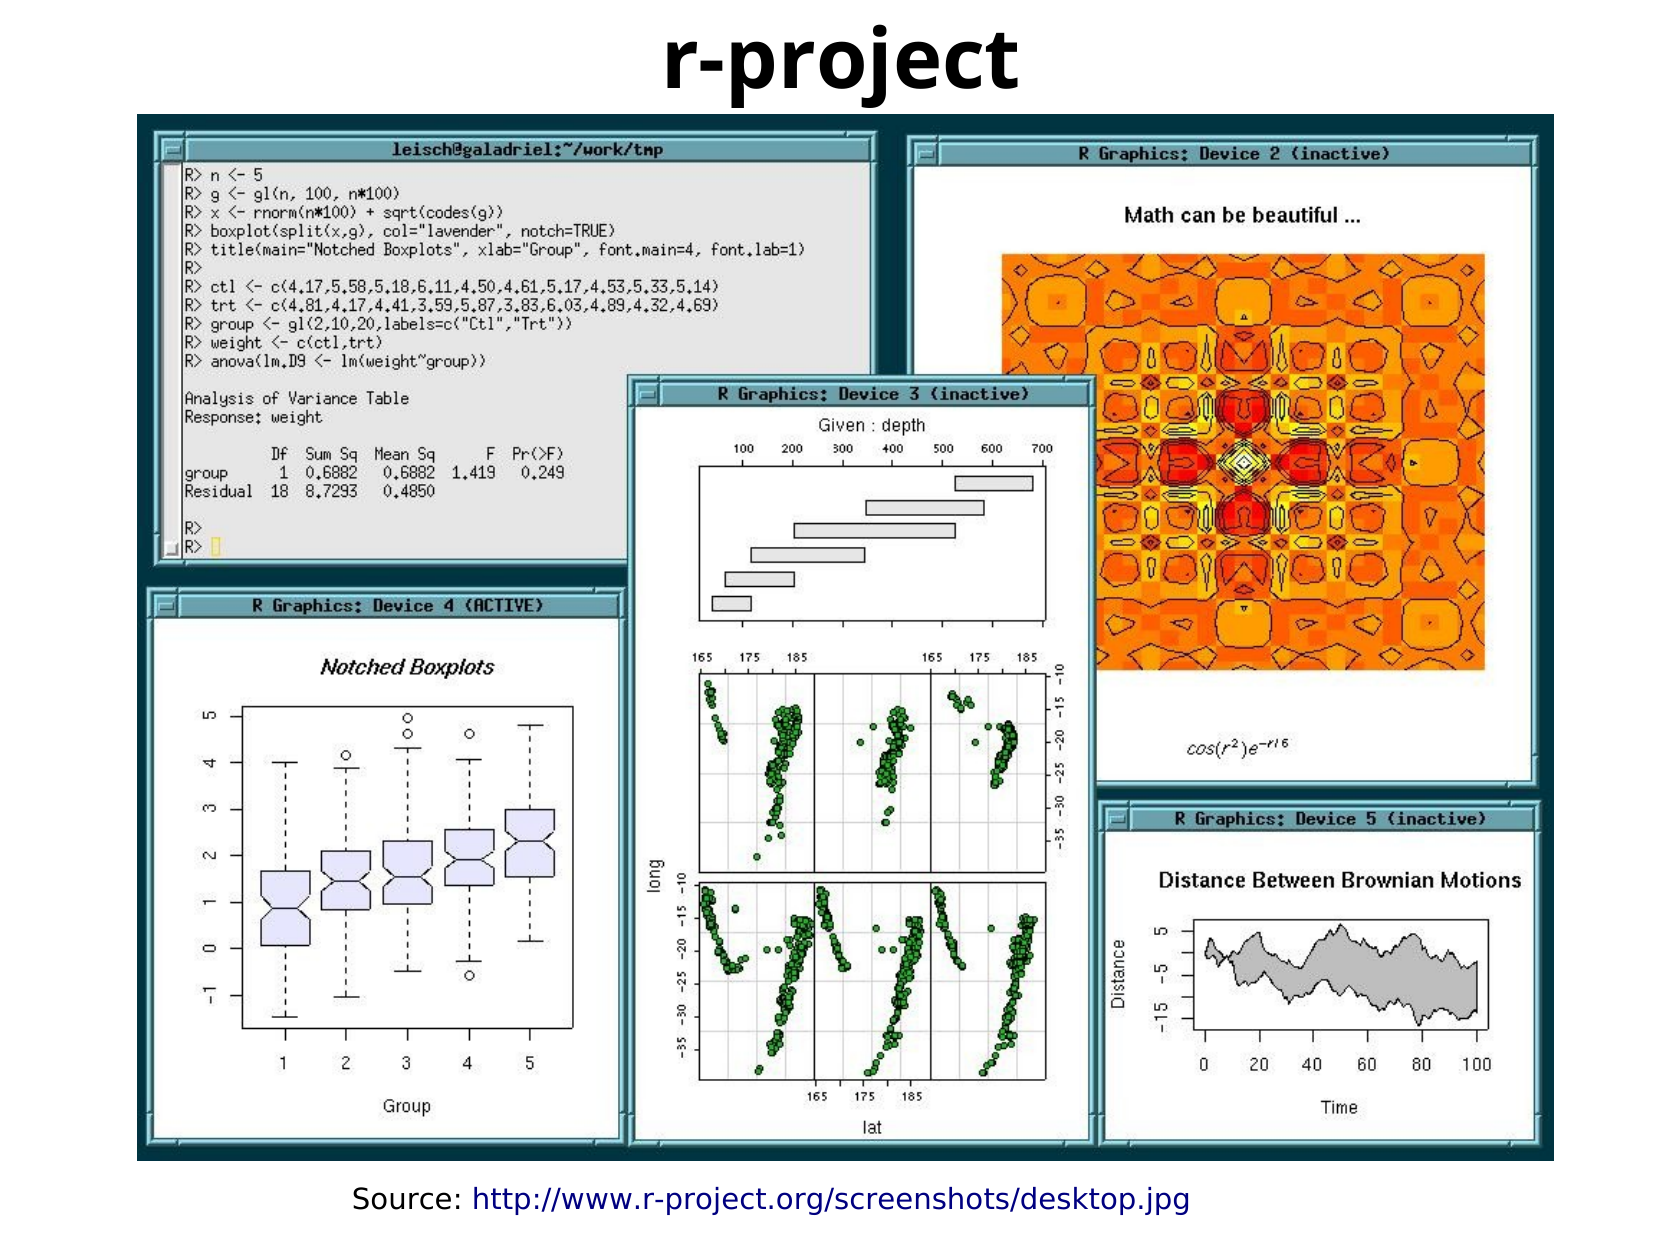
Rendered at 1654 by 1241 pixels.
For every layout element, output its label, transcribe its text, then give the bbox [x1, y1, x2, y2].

picture [1544, 183, 1550, 205]
text_box r-project [661, 0, 1149, 108]
picture [137, 129, 1548, 1154]
text_box Source: http://www.r-project.org/screenshots/desktop.jpg [351, 1181, 1533, 1241]
